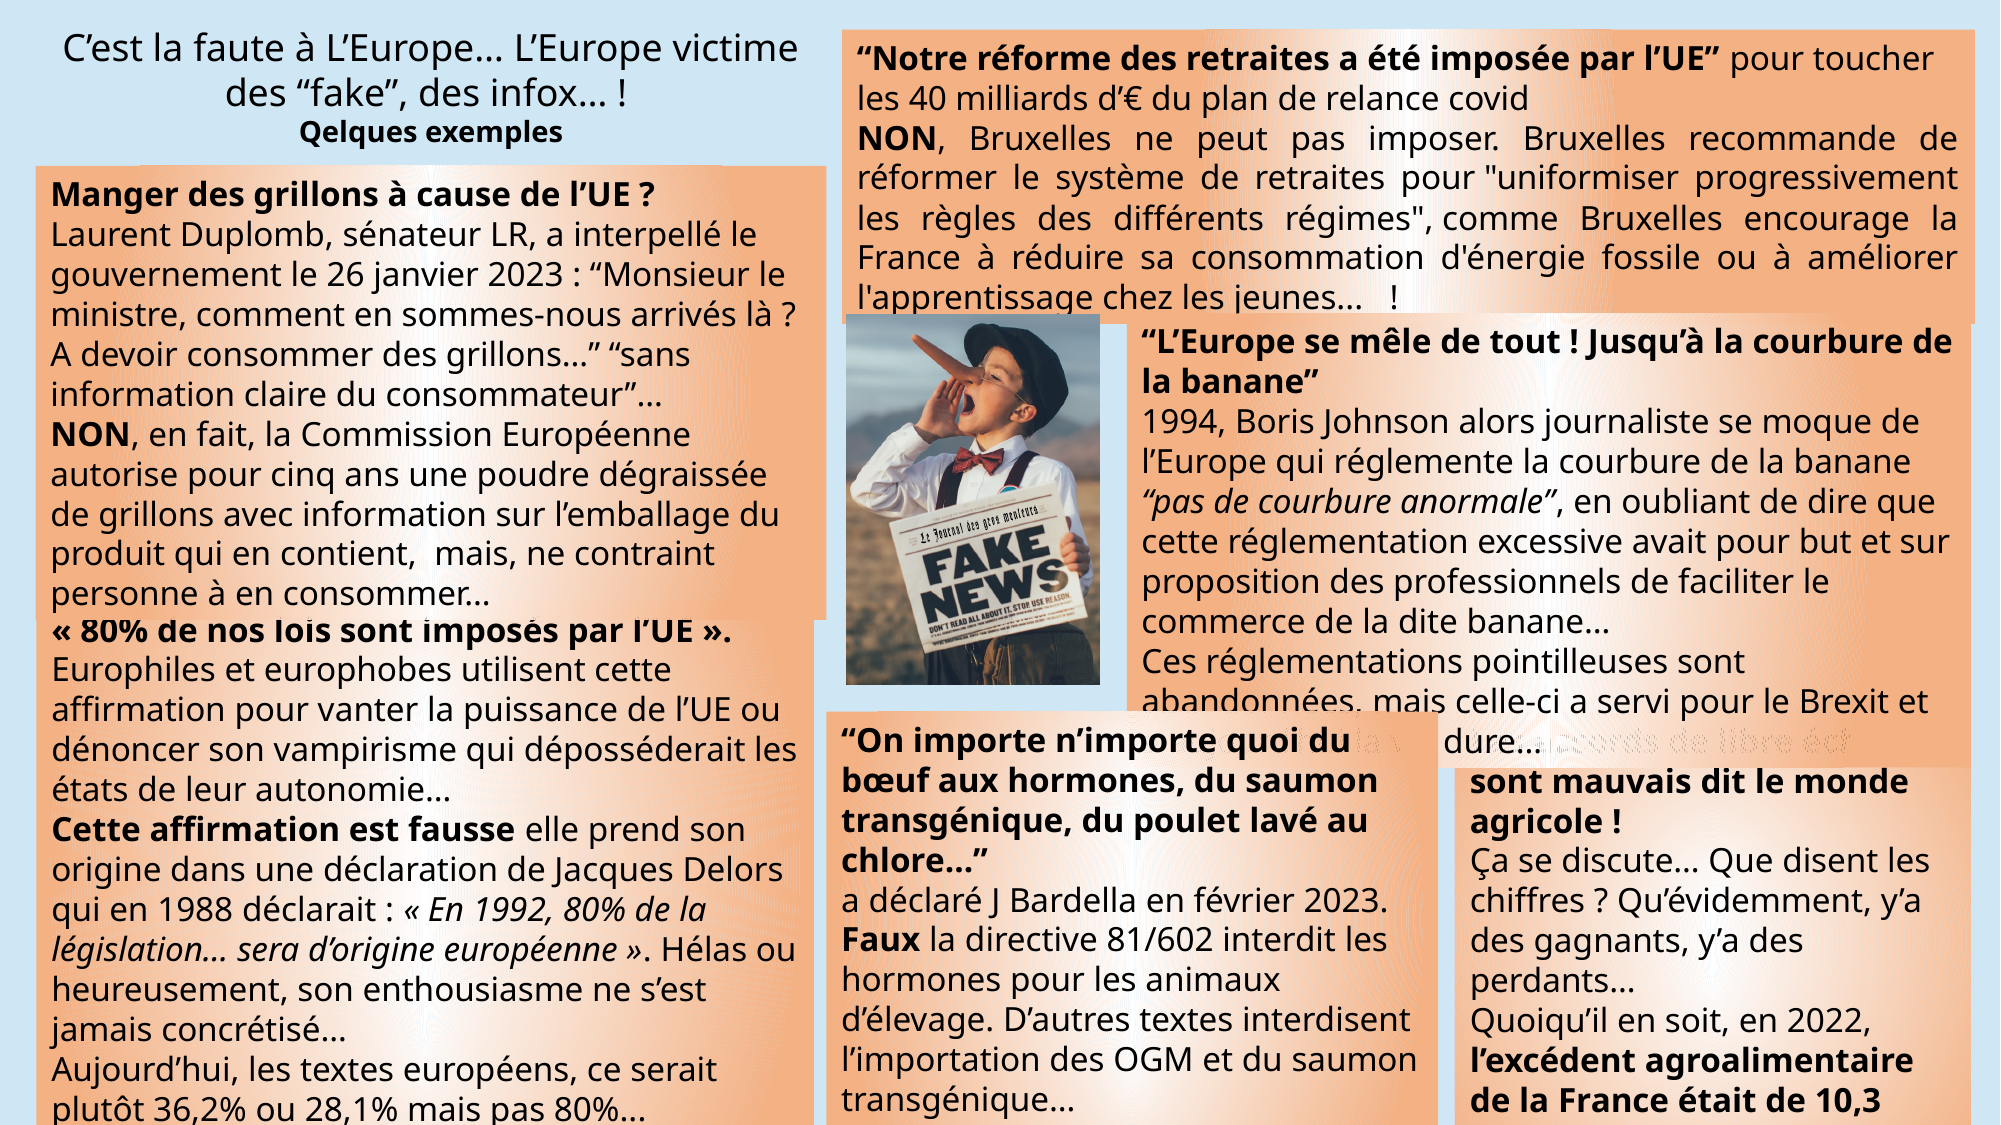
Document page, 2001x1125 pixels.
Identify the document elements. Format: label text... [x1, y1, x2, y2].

text_box Les accords de libre échange sont mauvais dit le monde agricole ! Ça se discute… Que disent les chiffres ? Qu’évidemment, y’a des gagnants, y’a des perdants… Quoiqu’il en soit, en 2022, l’excédent agroalimentaire de la France était de 10,3 milliards d’€ [1455, 768, 1971, 1125]
picture [846, 314, 1100, 685]
text_box « 80% de nos lois sont imposés par l’UE ». Europhiles et europhobes utilisent cette affirmation pour vanter la puissance de l’UE ou dénoncer son vampirisme qui déposséderait les états de leur autonomie… Cette affirmation est fausse elle prend son origine dans une déclaration de Jacques Delors qui en 1988 déclarait : « En 1992, 80% de la législation… sera d’origine européenne ». Hélas ou heureusement, son enthousiasme ne s’est jamais concrétisé… Aujourd’hui, les textes européens, ce serait plutôt 36,2% ou 28,1% mais pas 80%... [36, 620, 814, 1125]
text_box “L’Europe se mêle de tout ! Jusqu’à la courbure de la banane” 1994, Boris Johnson alors journaliste se moque de l’Europe qui réglemente la courbure de la banane “pas de courbure anormale”, en oubliant de dire que cette réglementation excessive avait pour but et sur proposition des professionnels de faciliter le commerce de la dite banane… Ces réglementations pointilleuses sont abandonnées, mais celle-ci a servi pour le Brexit et a aujourd’hui la vie dure… [1126, 313, 1971, 768]
text_box Manger des grillons à cause de l’UE ? Laurent Duplomb, sénateur LR, a interpellé le gouvernement le 26 janvier 2023 : “Monsieur le ministre, comment en sommes-nous arrivés là ? A devoir consommer des grillons…” “sans information claire du consommateur”… NON, en fait, la Commission Européenne autorise pour cinq ans une poudre dégraissée de grillons avec information sur l’emballage du produit qui en contient, mais, ne contraint personne à en consommer… [35, 165, 827, 620]
text_box C’est la faute à L’Europe… L’Europe victime des “fake”, des infox… ! Qelques exemples [35, 16, 827, 156]
text_box “On importe n’importe quoi du bœuf aux hormones, du saumon transgénique, du poulet lavé au chlore…” a déclaré J Bardella en février 2023. Faux la directive 81/602 interdit les hormones pour les animaux d’élevage. D’autres textes interdisent l’importation des OGM et du saumon transgénique… [826, 711, 1439, 1125]
text_box “Notre réforme des retraites a été imposée par l’UE” pour toucher les 40 milliards d’€ du plan de relance covid NON, Bruxelles ne peut pas imposer. Bruxelles recommande de réformer le système de retraites pour "uniformiser progressivement les règles des différents régimes", comme Bruxelles encourage la France à réduire sa consommation d'énergie fossile ou à améliorer l'apprentissage chez les jeunes... ! [842, 29, 1975, 324]
